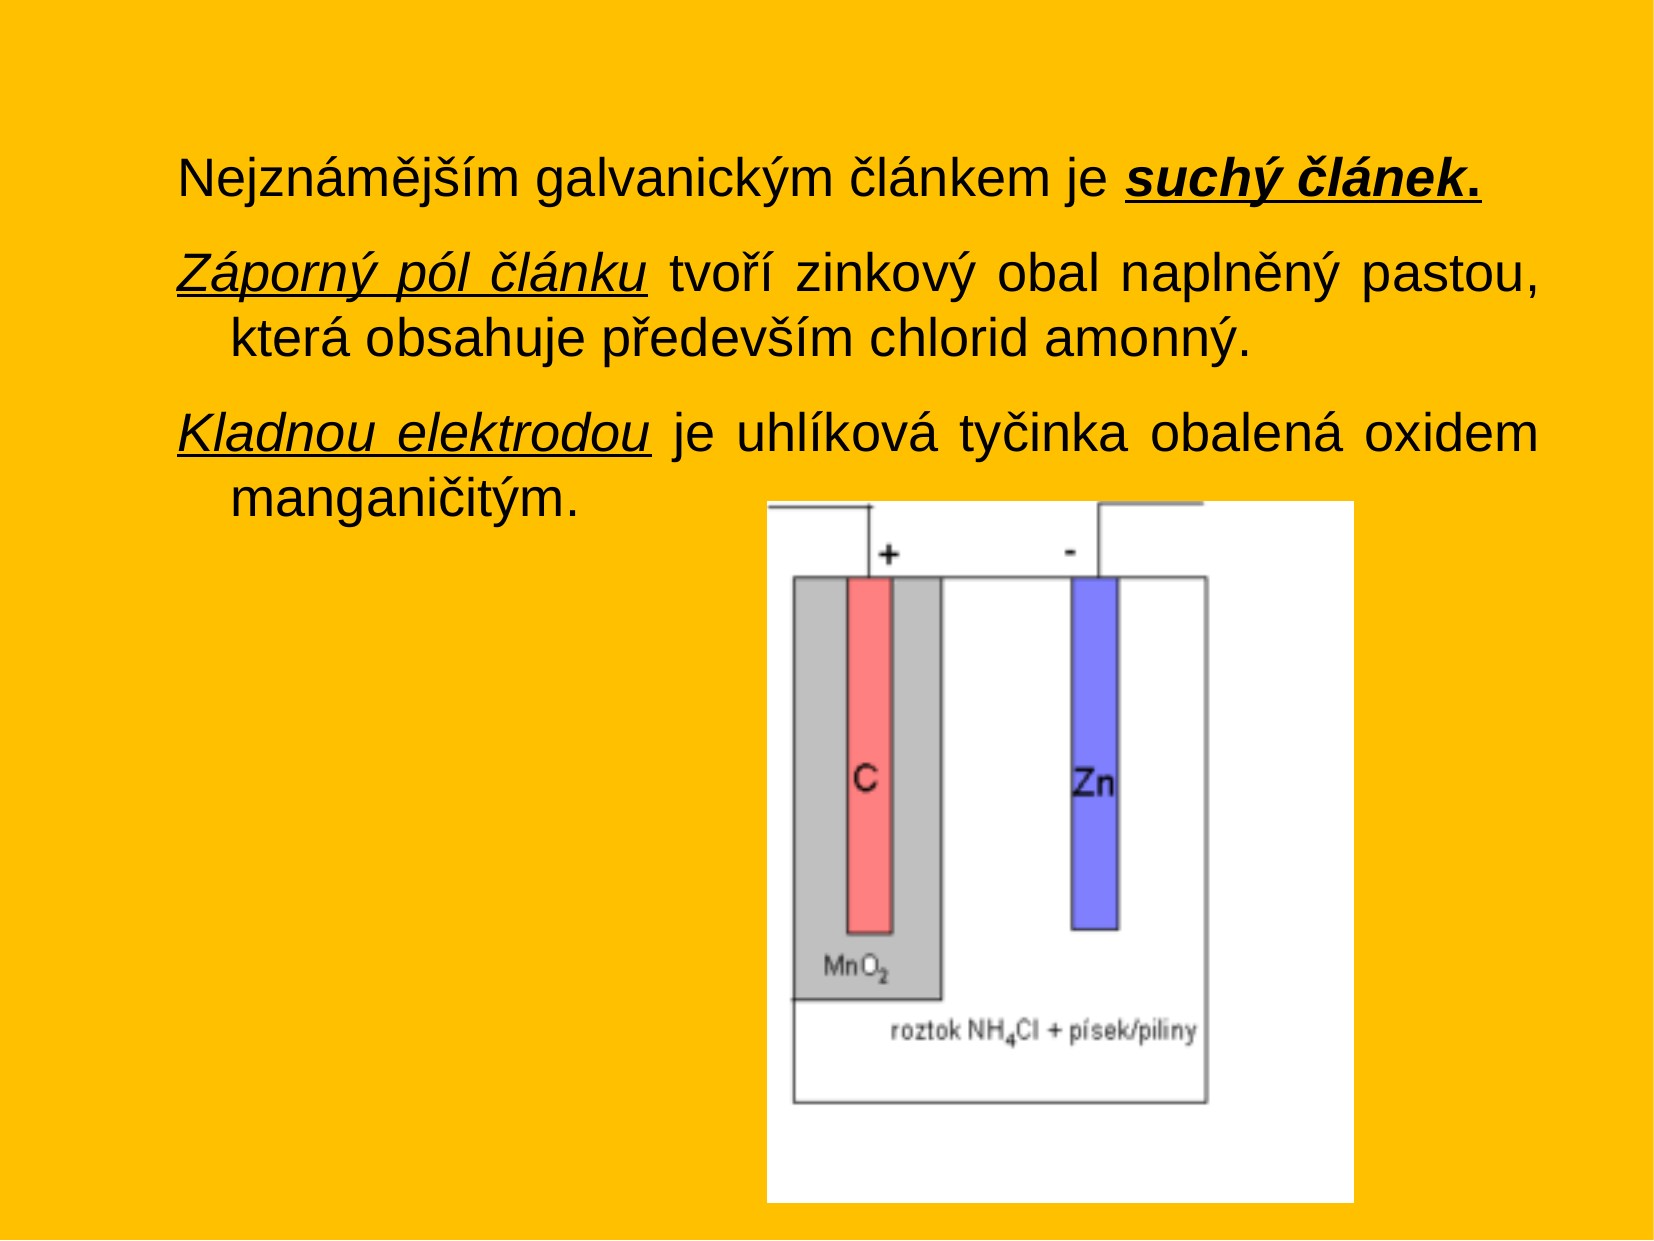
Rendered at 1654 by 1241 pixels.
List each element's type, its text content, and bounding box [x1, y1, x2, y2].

list Nejznámějším galvanickým článkem je suchý článek. Záporný pól článku tvoří zinkový obal naplněný pastou, která obsahuje především chlorid amonný. Kladnou elektrodou je uhlíková tyčinka obalená oxidem manganičitým. [88, 142, 1542, 591]
picture [767, 501, 1354, 1203]
